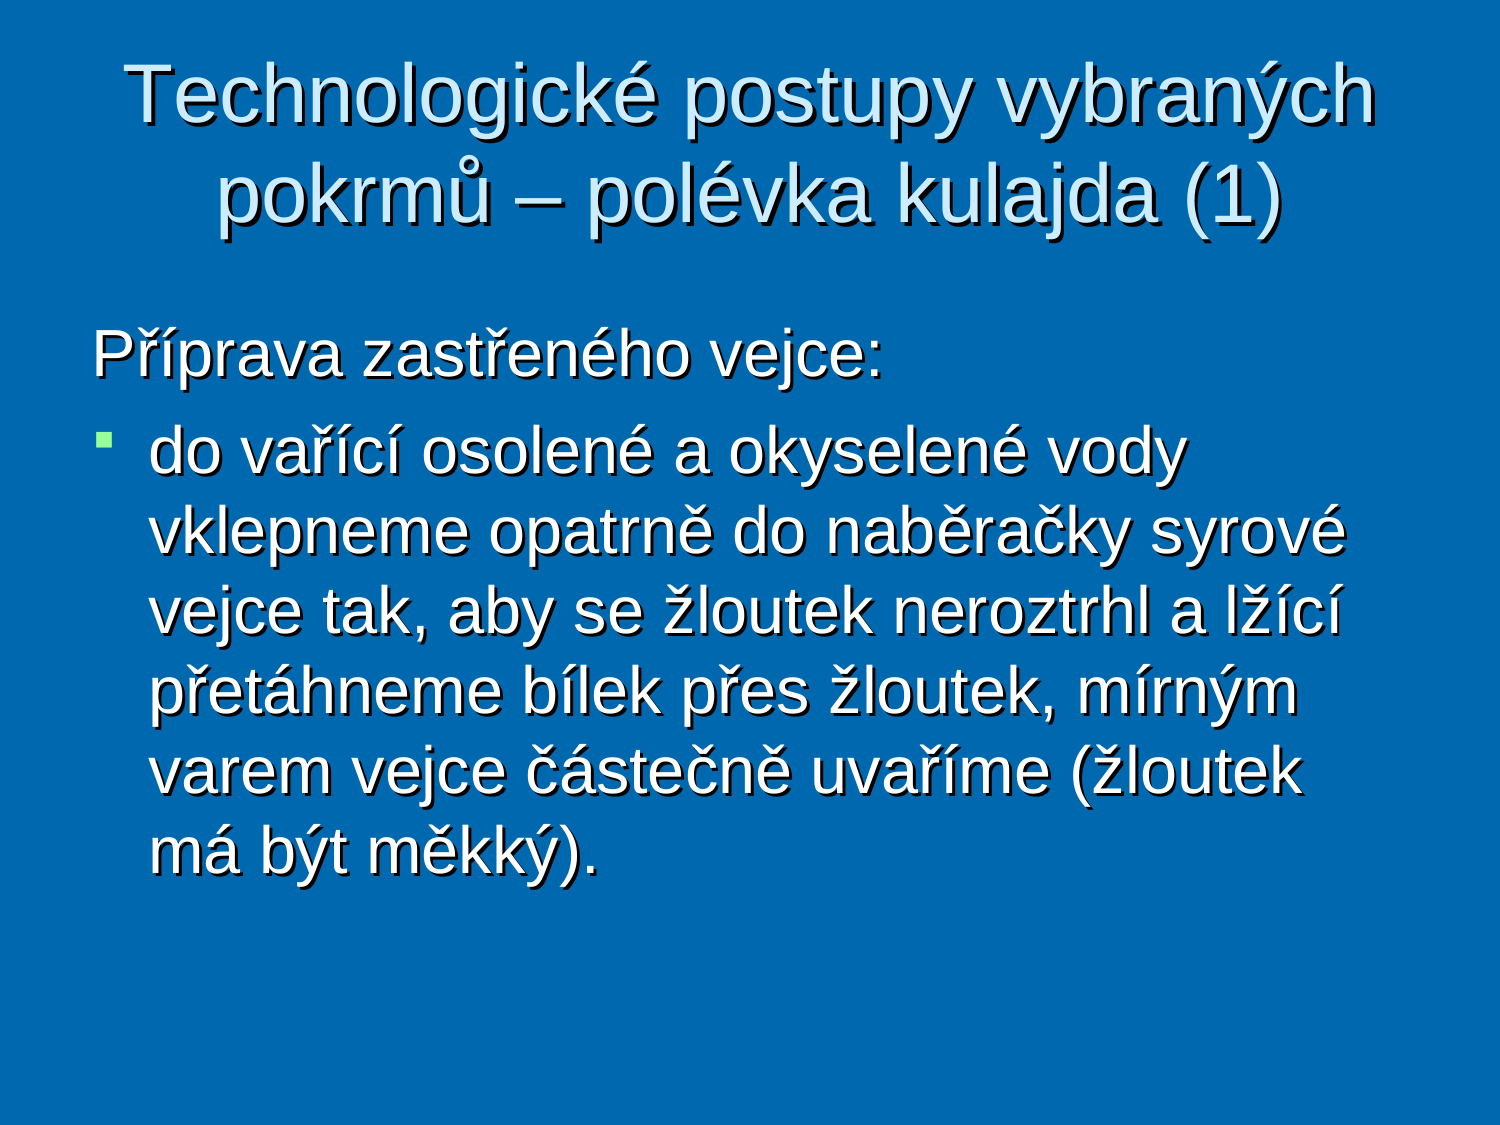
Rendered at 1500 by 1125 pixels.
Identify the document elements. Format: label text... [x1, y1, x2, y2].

title Technologické postupy vybraných pokrmů – polévka kulajda (1) [75, 31, 1426, 247]
list Příprava zastřeného vejce: do vařící osolené a okyselené vody vklepneme opatrně do naběračky syrové vejce tak, aby se žloutek neroztrhl a lžící přetáhneme bílek přes žloutek, mírným varem vejce částečně uvaříme (žloutek má být měkký). [76, 302, 1427, 1046]
